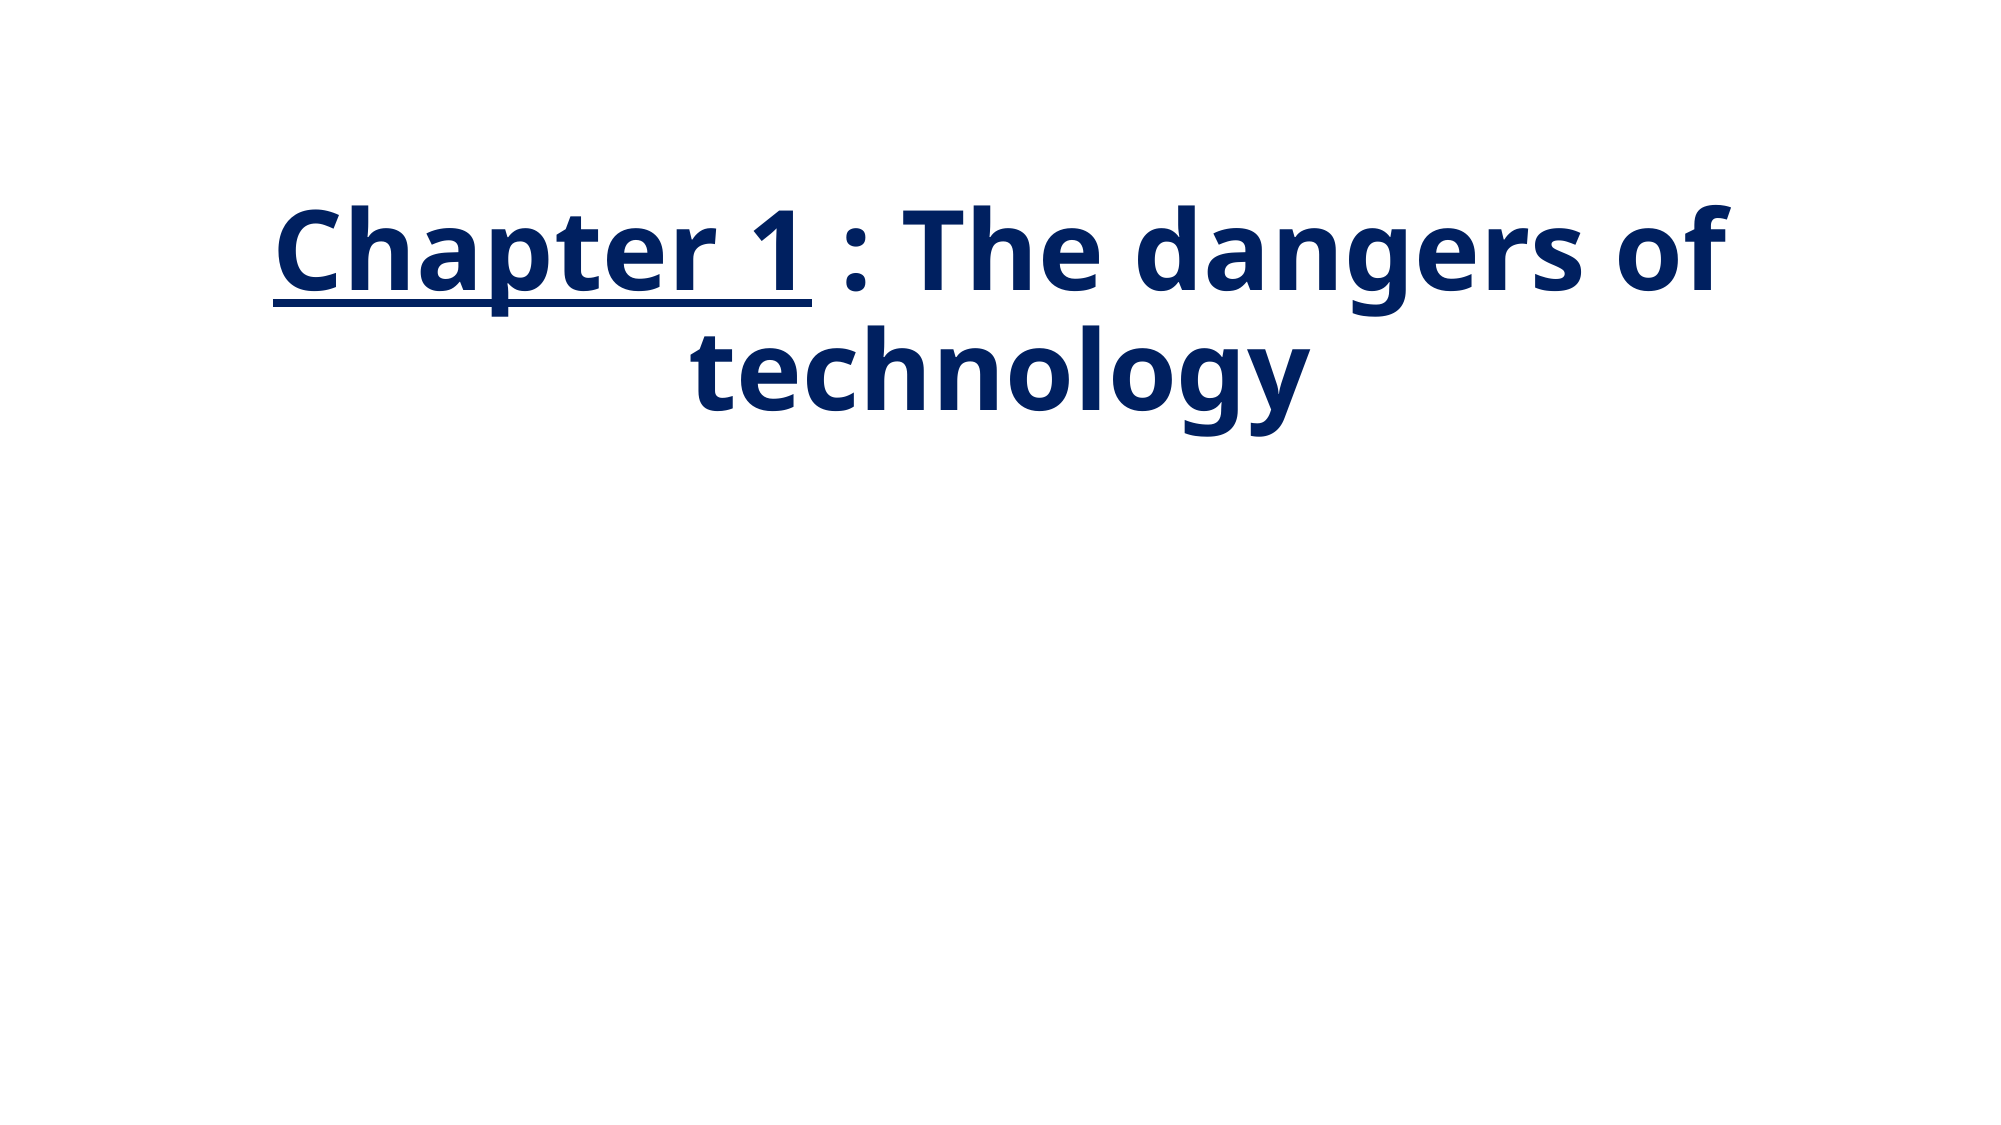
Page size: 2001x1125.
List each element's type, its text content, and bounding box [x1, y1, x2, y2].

title Chapter 1 : The dangers of technology [249, 184, 1750, 576]
